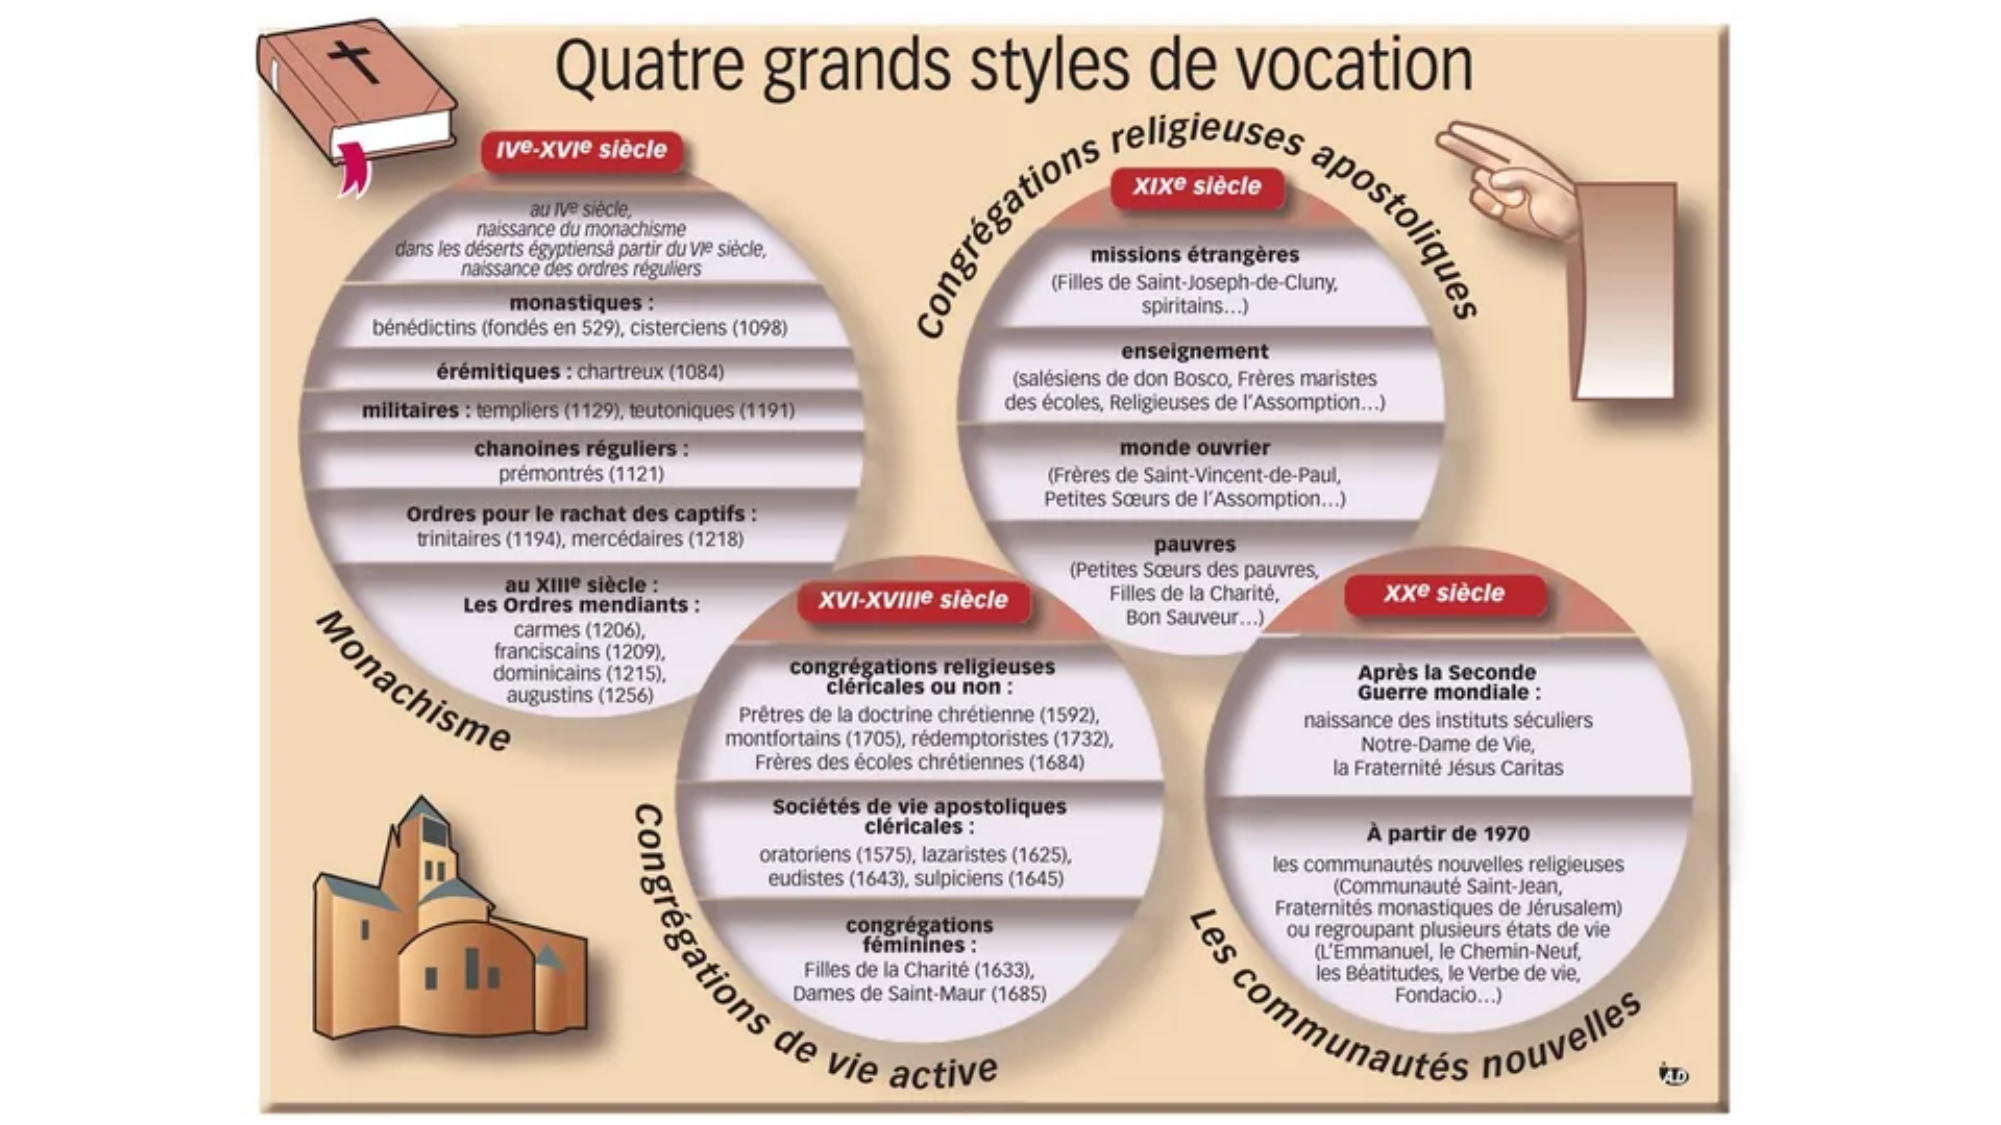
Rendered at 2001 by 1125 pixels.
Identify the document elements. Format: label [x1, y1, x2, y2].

picture [240, 3, 1760, 1122]
